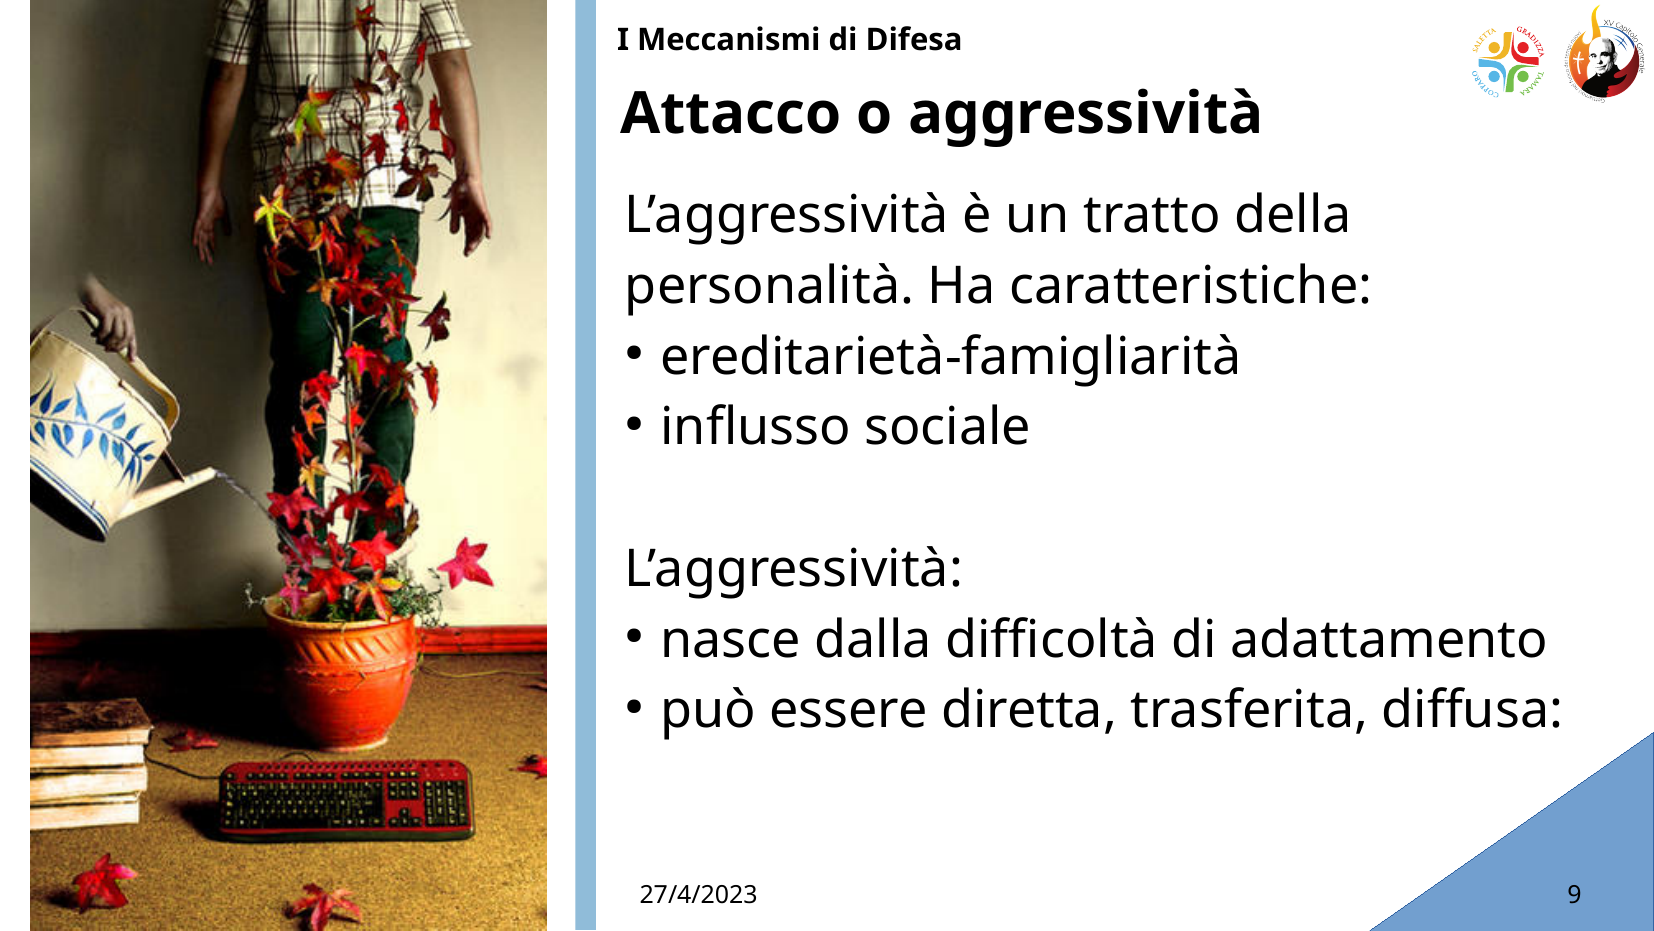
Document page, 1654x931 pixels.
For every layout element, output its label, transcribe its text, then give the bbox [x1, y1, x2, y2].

picture [30, 0, 547, 931]
title Attacco o aggressività [620, 70, 1617, 142]
text_box I Meccanismi di Difesa [602, 9, 1335, 63]
subtitle L’aggressività è un tratto della personalità. Ha caratteristiche: ereditarietà-famigliarità influsso sociale L’aggressività: nasce dalla difficoltà di adattamento può essere diretta, trasferita, diffusa: [624, 177, 1602, 873]
picture [1563, 4, 1646, 103]
